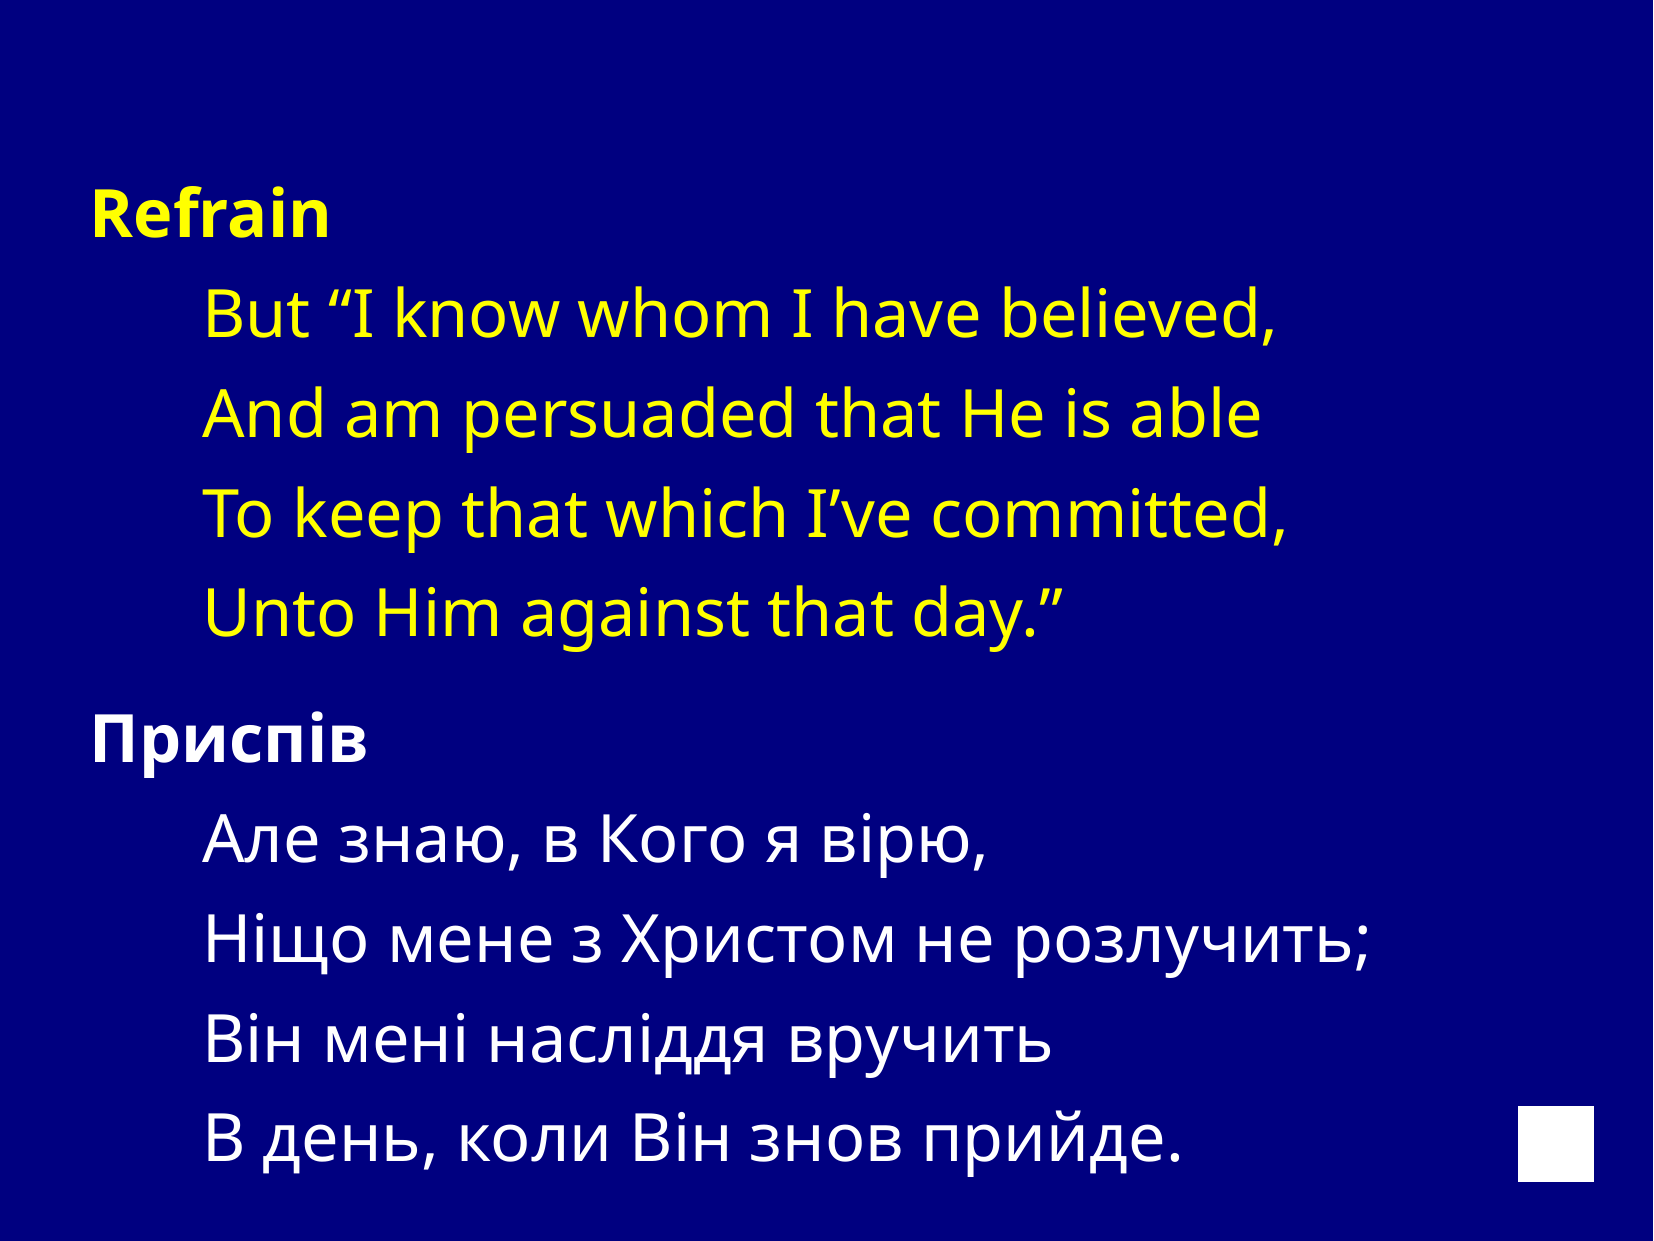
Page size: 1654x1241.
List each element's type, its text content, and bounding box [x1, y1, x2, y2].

text_box Refrain But “I know whom I have believed, And am persuaded that He is able To keep that which I’ve committed, Unto Him against that day.” [75, 150, 1576, 638]
text_box Приспів Але знаю, в Кого я вірю, Ніщо мене з Христом не розлучить; Він мені насліддя вручить В день, коли Він знов прийде. [75, 675, 1576, 1163]
text_box [1518, 1106, 1594, 1182]
